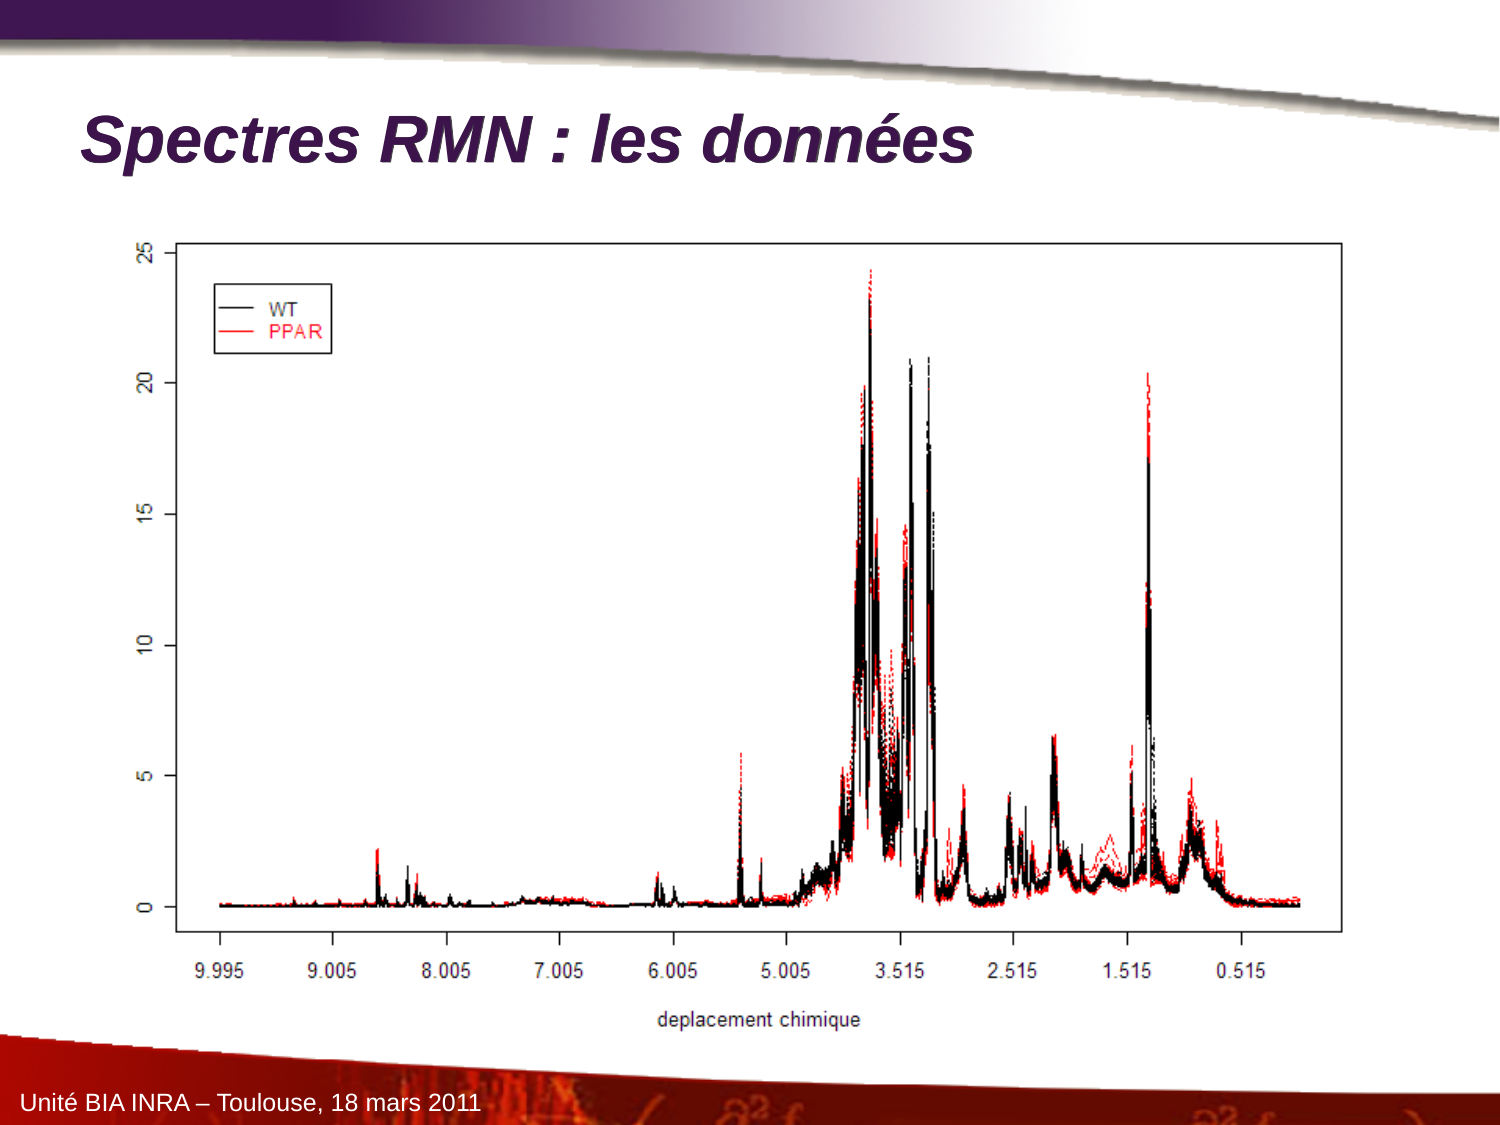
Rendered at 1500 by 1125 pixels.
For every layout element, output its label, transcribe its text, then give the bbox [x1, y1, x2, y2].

title Spectres RMN : les données [80, 102, 1037, 177]
picture [0, 229, 1500, 1125]
picture [0, 0, 1500, 154]
